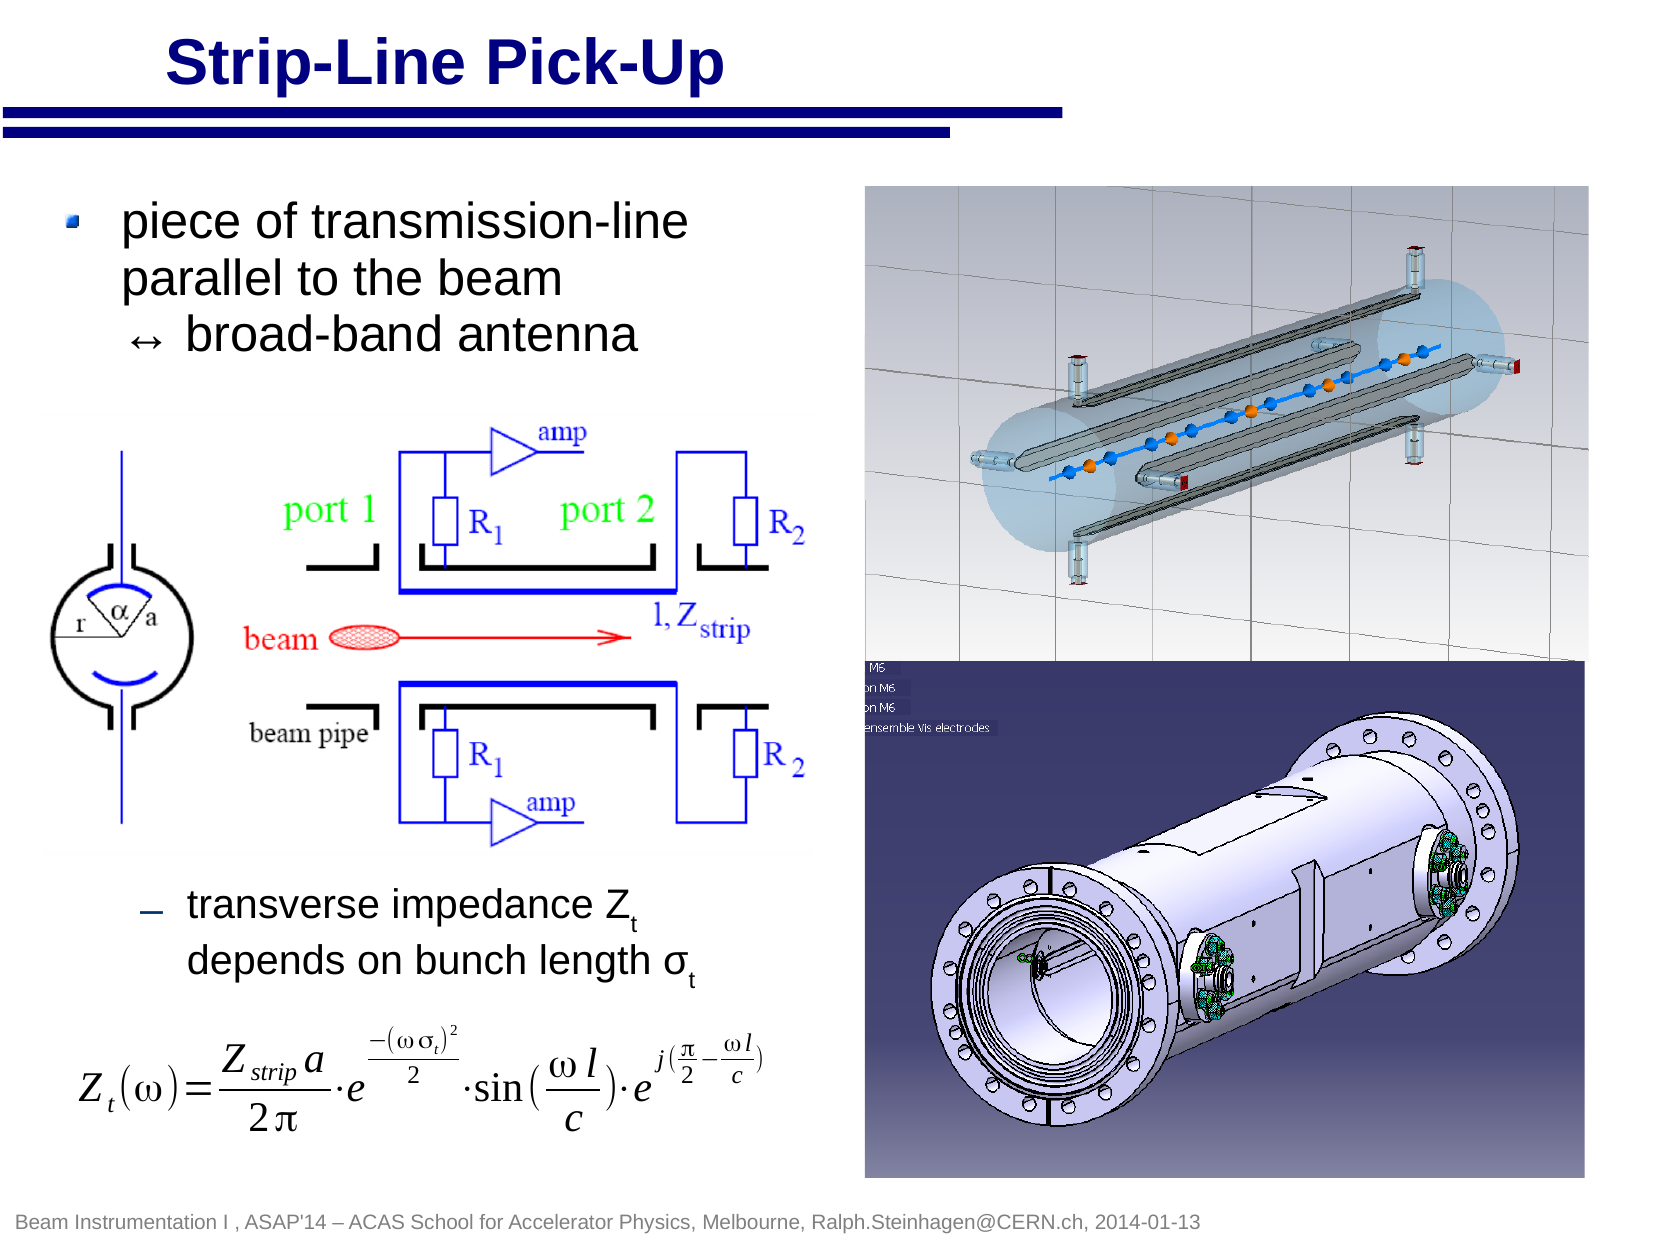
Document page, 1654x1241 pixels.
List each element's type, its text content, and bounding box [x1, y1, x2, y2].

title Strip-Line Pick-Up [165, 0, 1323, 124]
picture [864, 186, 1589, 1178]
chart [65, 1022, 775, 1141]
picture [43, 413, 813, 856]
list piece of transmission-line parallel to the beam ↔ broad-band antenna transverse impedance Zt depends on bunch length σt [65, 192, 828, 1205]
